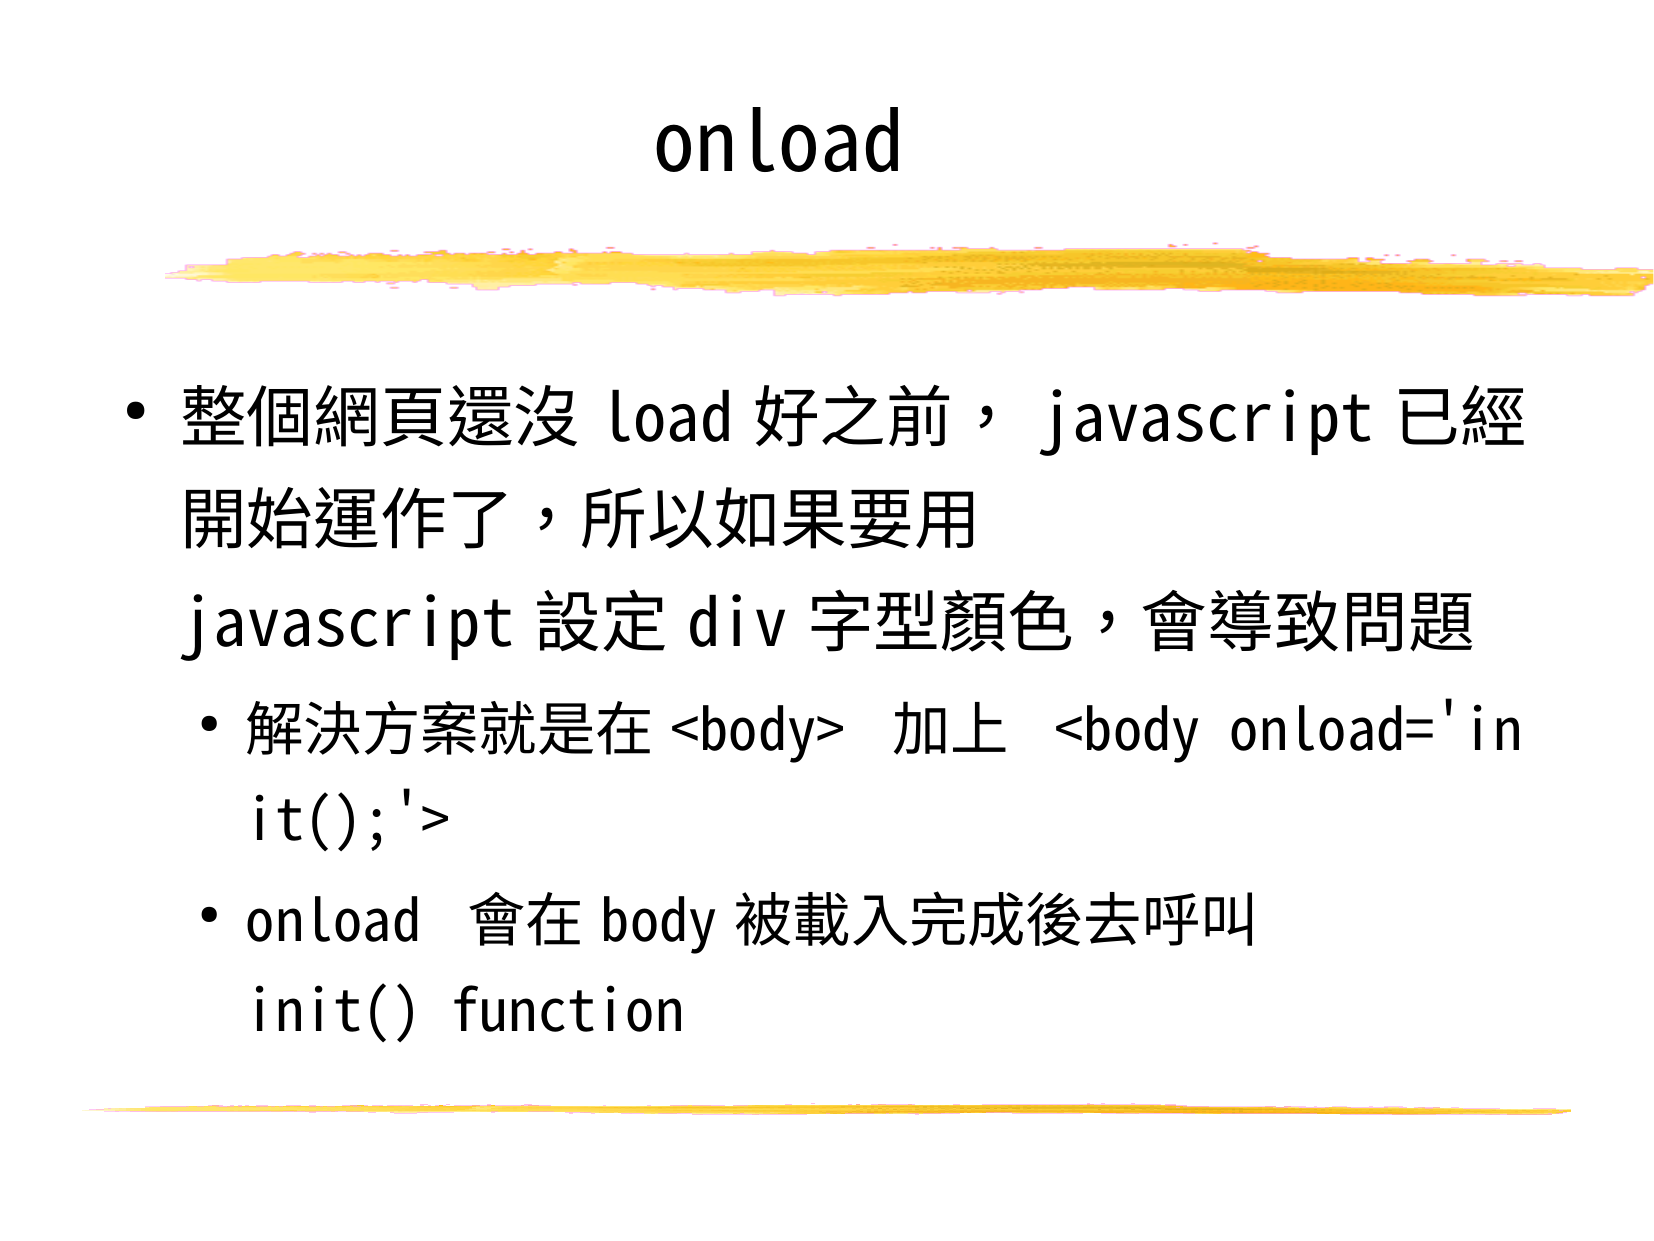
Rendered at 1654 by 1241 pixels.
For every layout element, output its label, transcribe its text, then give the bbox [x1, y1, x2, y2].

picture [165, 237, 1654, 308]
picture [82, 1102, 1571, 1117]
title onload [76, 28, 1482, 235]
list 整個網頁還沒load好之前，javascript已經開始運作了，所以如果要用 javascript設定div字型顏色，會導致問題 解決方案就是在<body> 加上 <body onload='init();'> onload 會在body被載入完成後去呼叫 init() function [124, 358, 1530, 1103]
